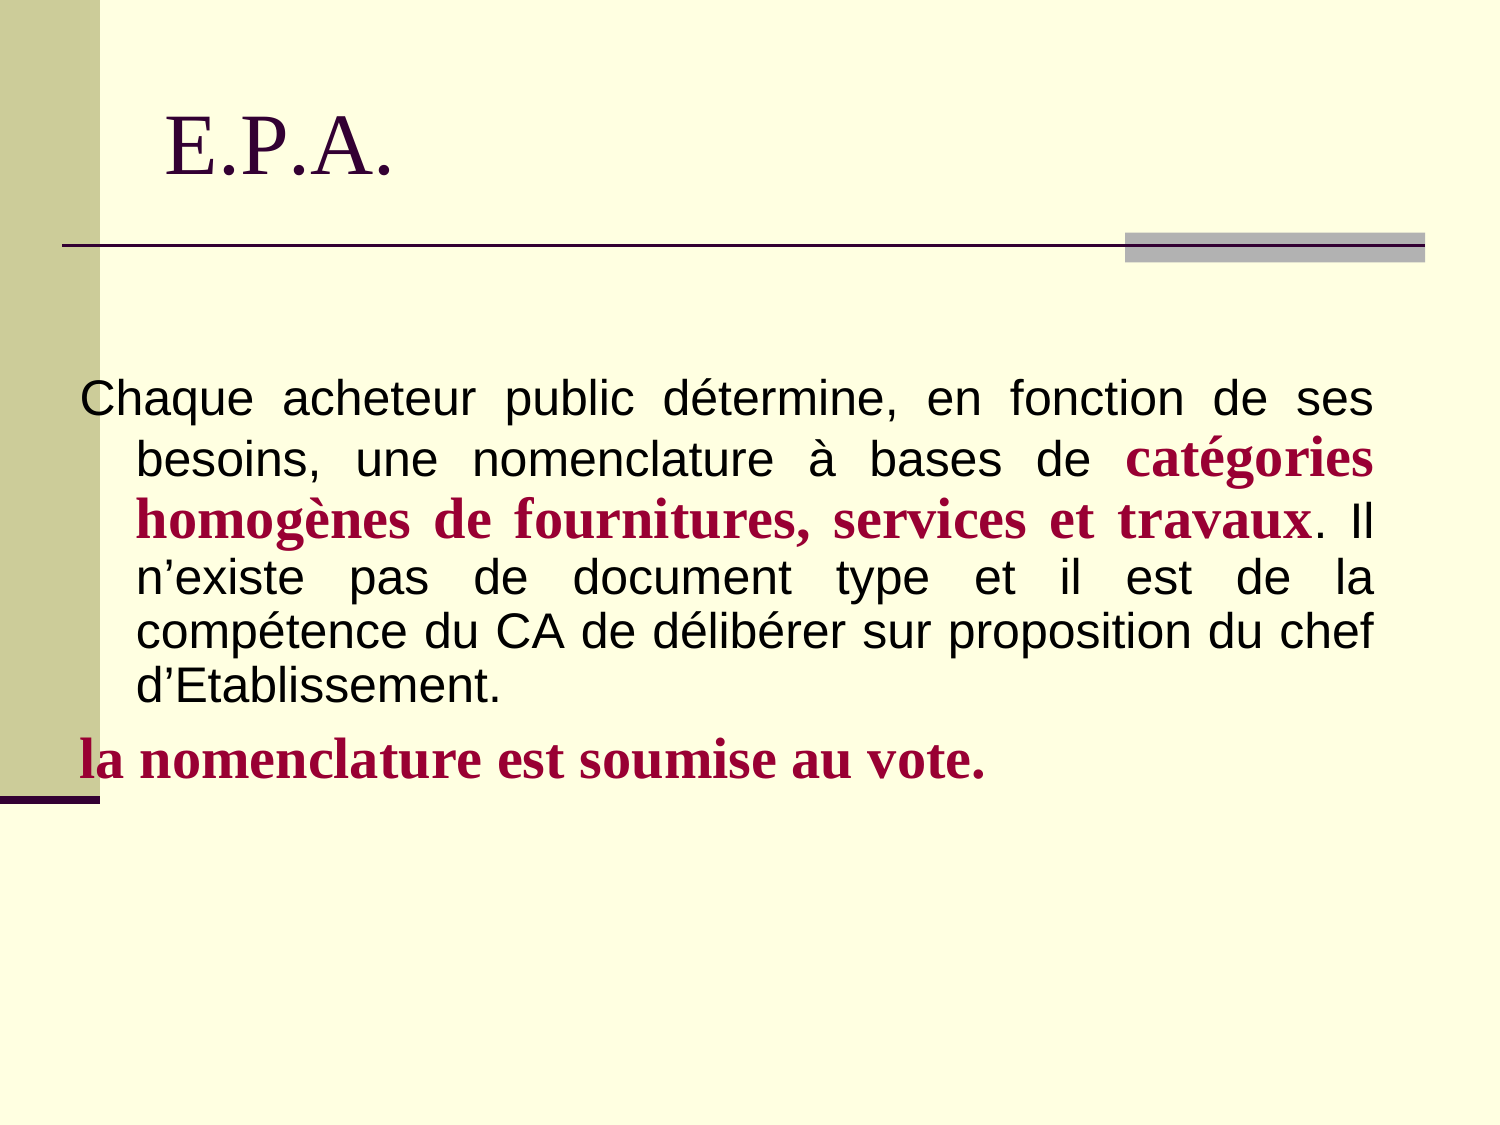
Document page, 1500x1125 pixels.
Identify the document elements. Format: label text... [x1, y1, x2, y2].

list Chaque acheteur public détermine, en fonction de ses besoins, une nomenclature à bases de catégories homogènes de fournitures, services et travaux. Il n’existe pas de document type et il est de la compétence du CA de délibérer sur proposition du chef d’Etablissement. la nomenclature est soumise au vote. [64, 364, 1390, 843]
title E.P.A. [150, 45, 1426, 234]
